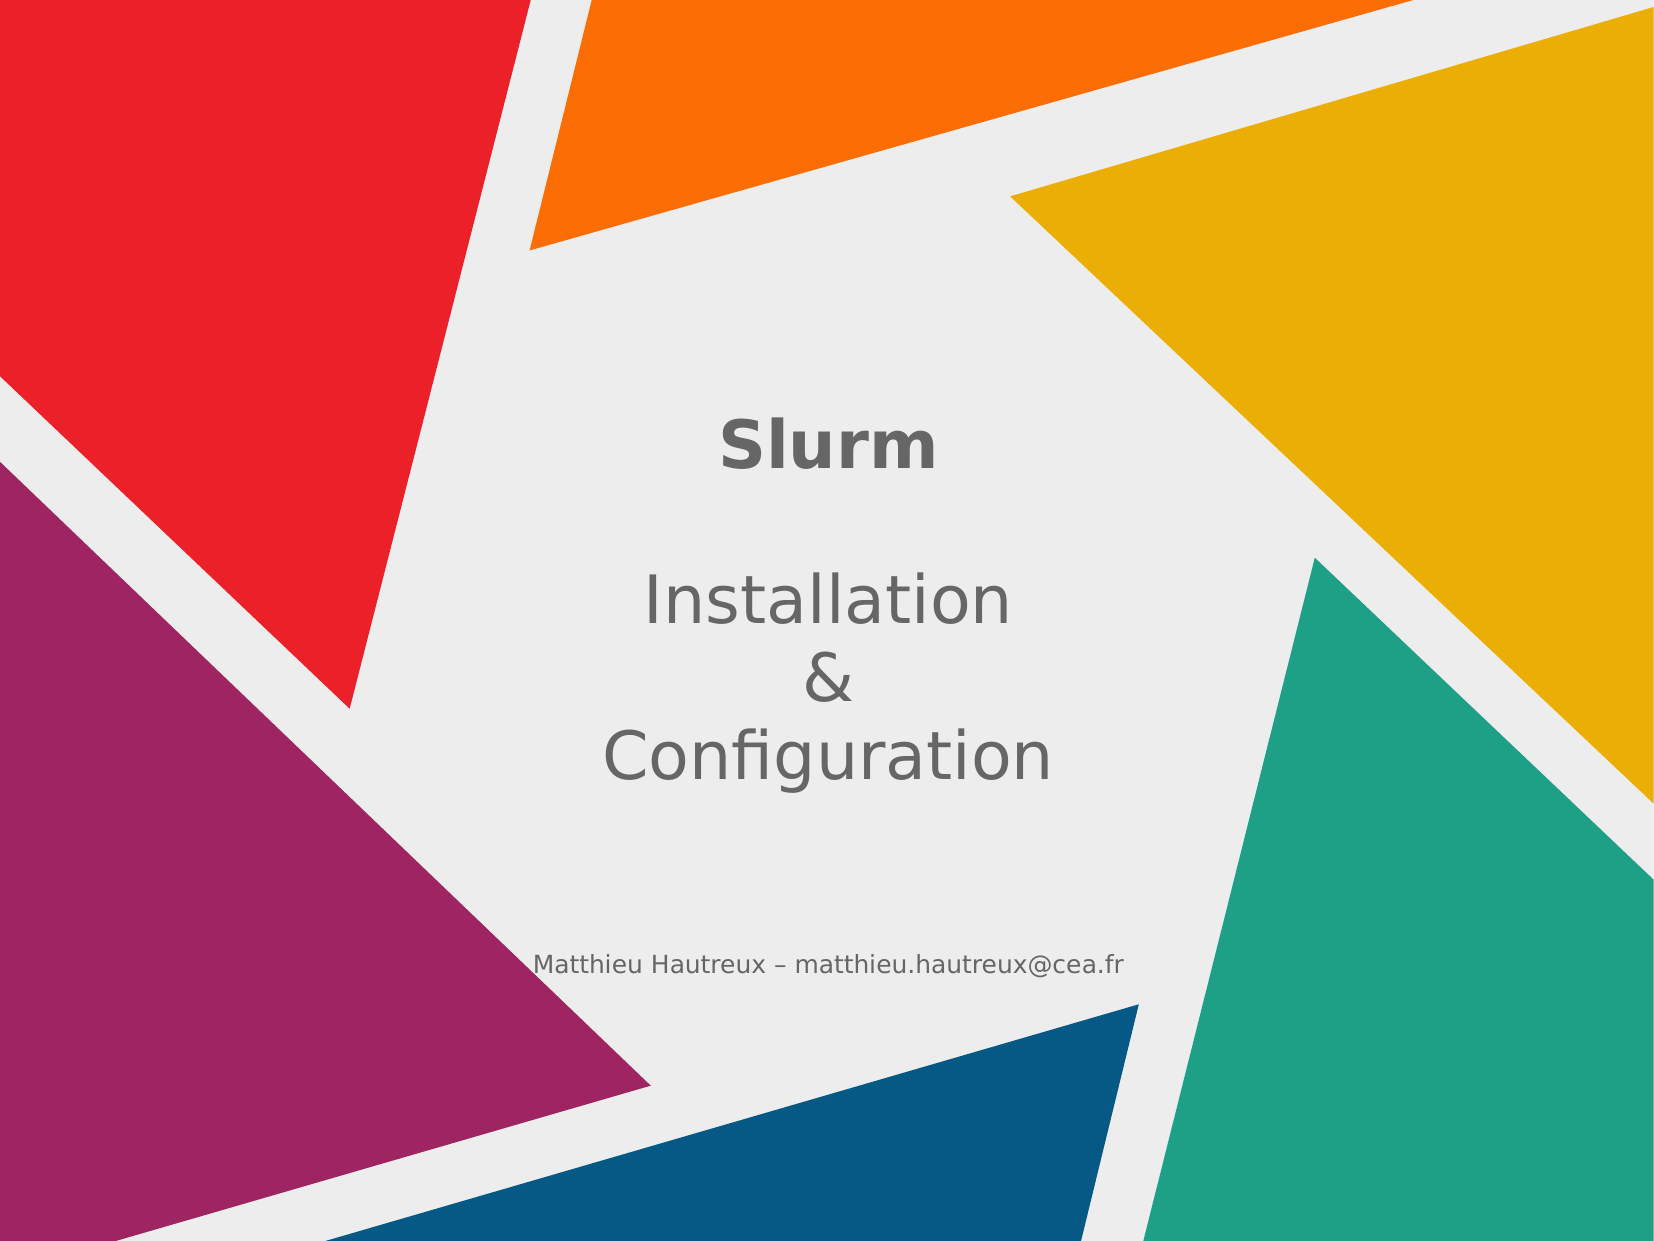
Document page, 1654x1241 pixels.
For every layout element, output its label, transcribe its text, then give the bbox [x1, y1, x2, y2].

subtitle Slurm Installation & Configuration Matthieu Hautreux – matthieu.hautreux@cea.fr [467, 406, 1191, 1058]
